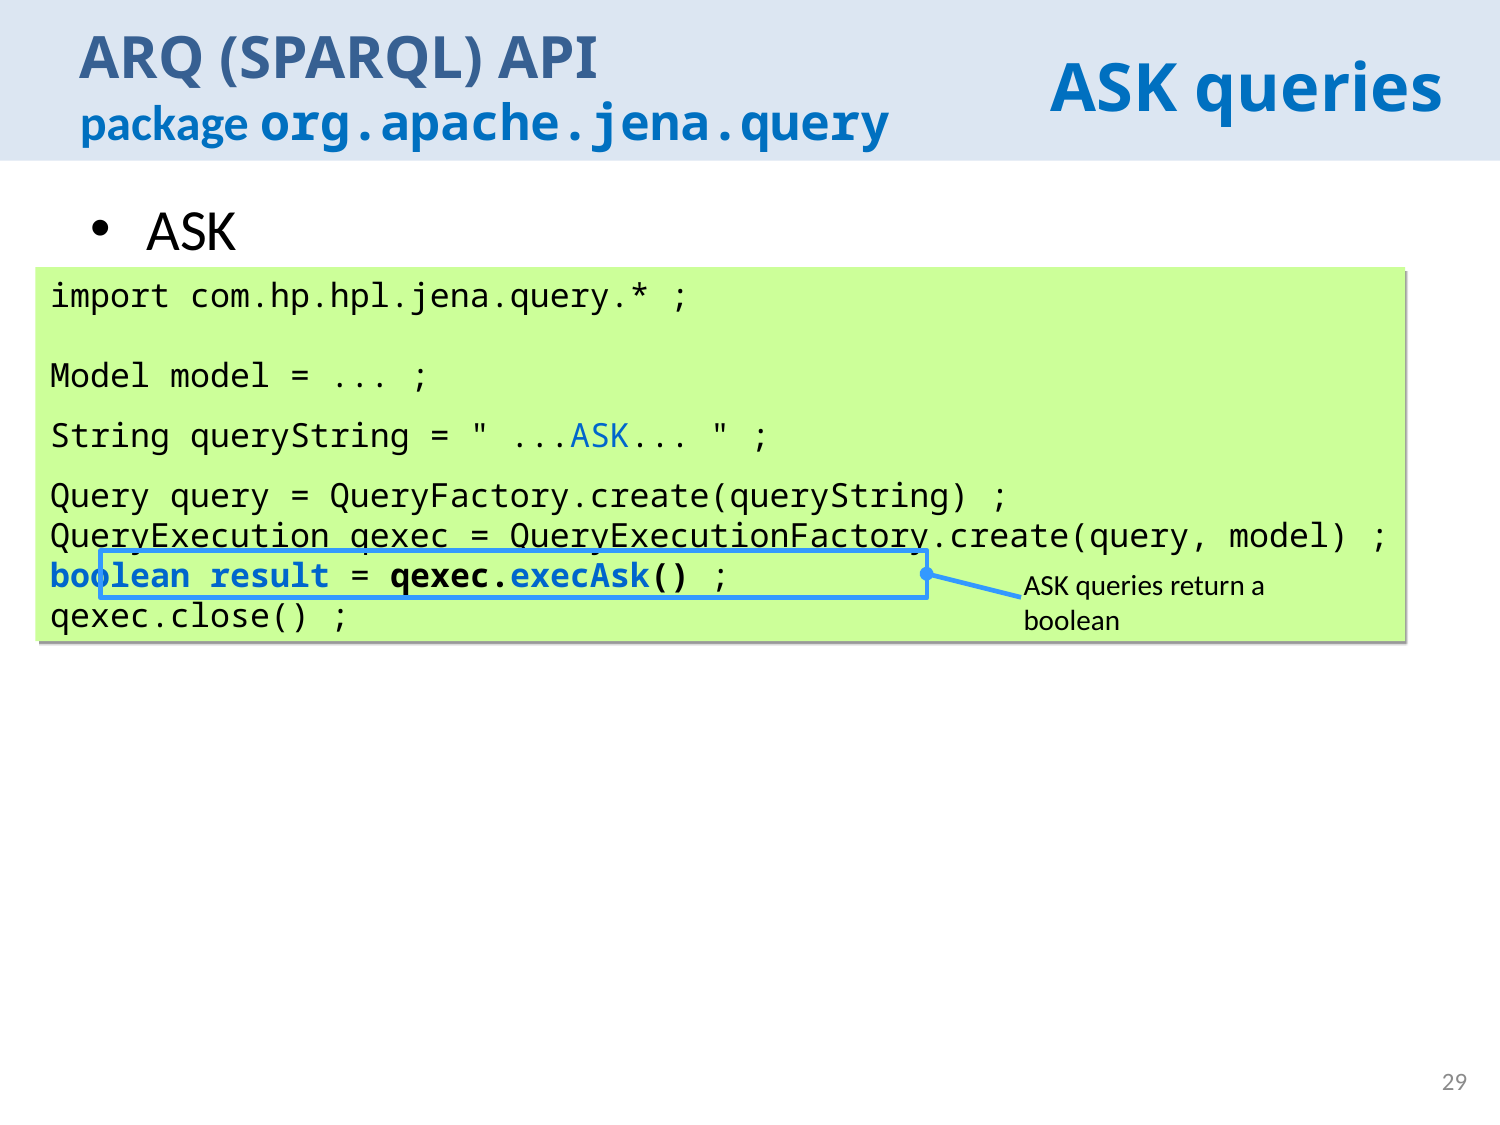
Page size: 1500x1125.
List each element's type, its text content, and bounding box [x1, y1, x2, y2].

text_box import com.hp.hpl.jena.query.* ; Model model = ... ; String queryString = " ...ASK... " ; Query query = QueryFactory.create(queryString) ; QueryExecution qexec = QueryExecutionFactory.create(query, model) ; boolean result = qexec.execAsk() ; qexec.close() ; [103, 553, 925, 595]
text_box ASK queries return a boolean [1008, 559, 1353, 645]
text_box import com.hp.hpl.jena.query.* ; Model model = ... ; String queryString = " ...ASK... " ; Query query = QueryFactory.create(queryString) ; QueryExecution qexec = QueryExecutionFactory.create(query, model) ; boolean result = qexec.execAsk() ; qexec.close() ; [35, 267, 1406, 642]
text_box ARQ (SPARQL) API package org.apache.jena.query [64, 33, 108, 138]
text_box ASK queries [108, 33, 1459, 138]
slide_number <numéro> [1074, 1058, 1483, 1103]
text_box [0, 0, 1500, 161]
list ASK [75, 184, 1425, 256]
